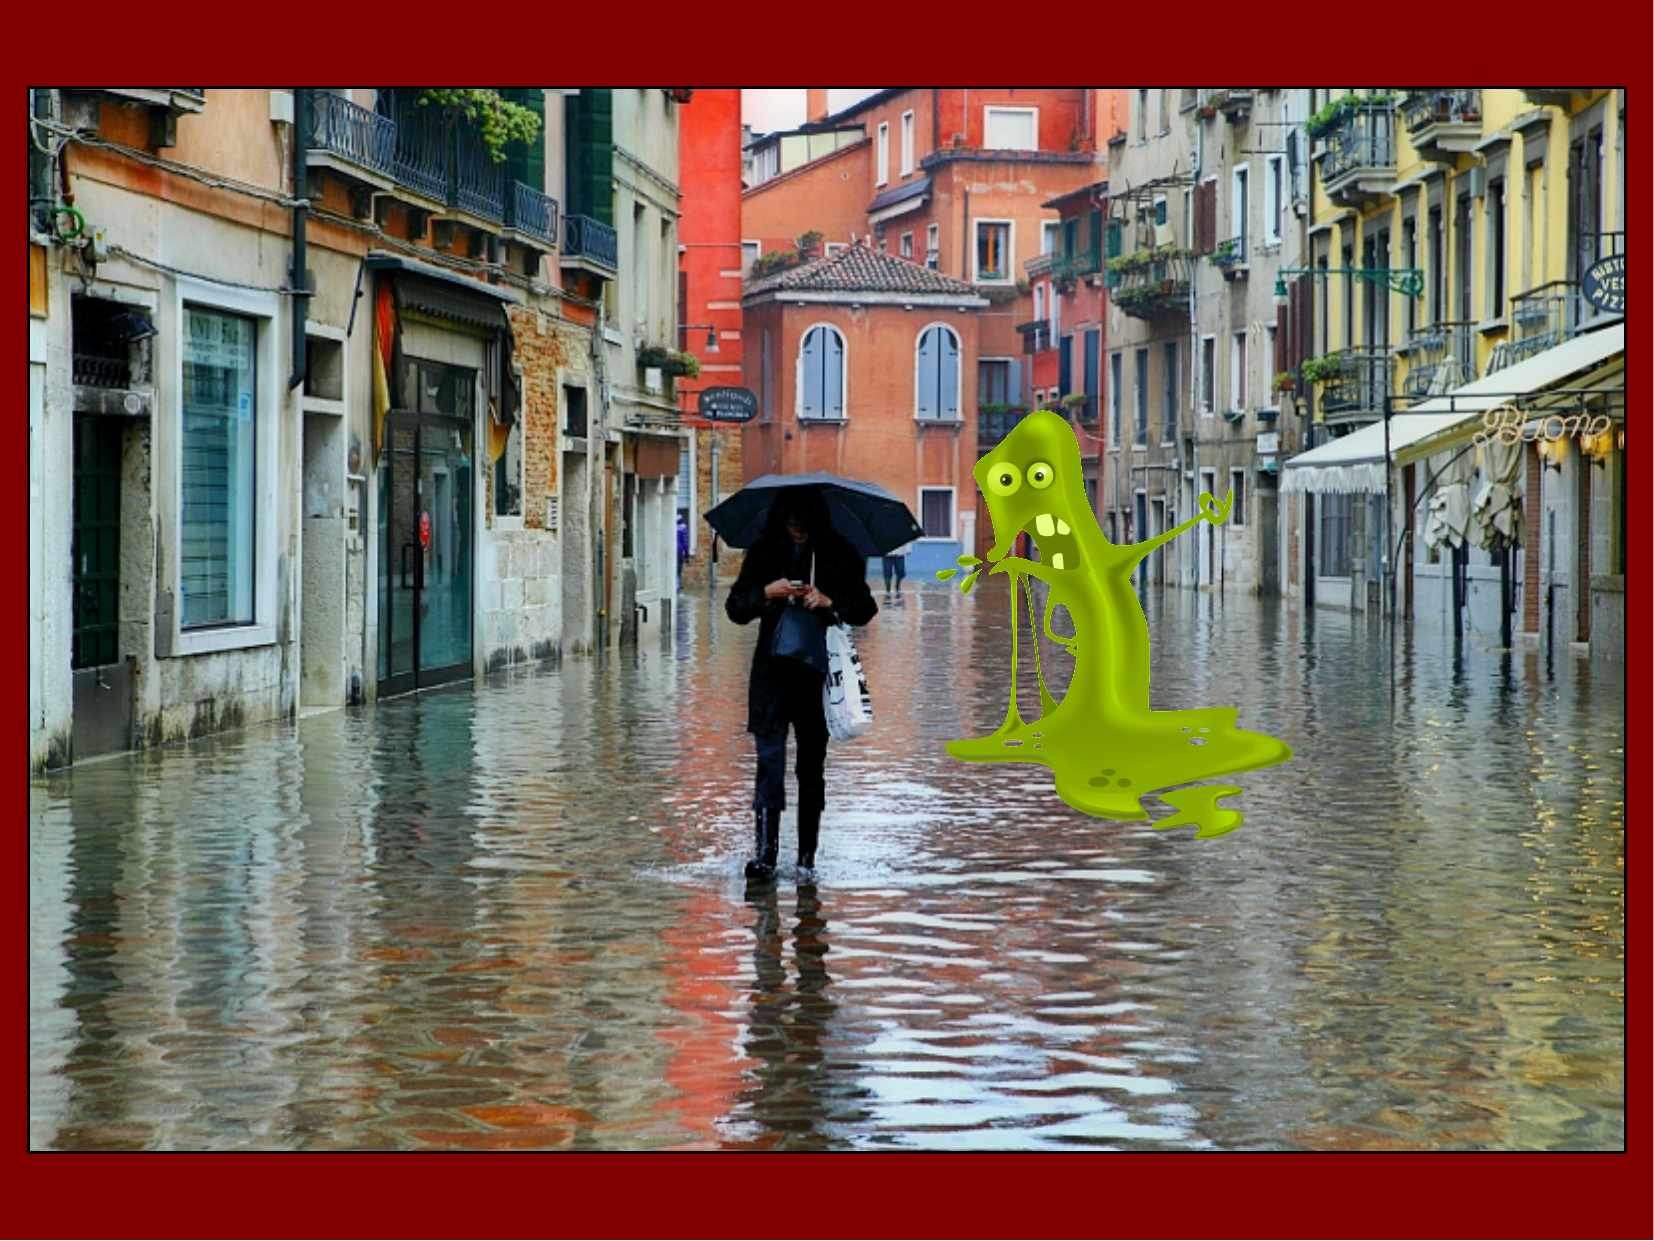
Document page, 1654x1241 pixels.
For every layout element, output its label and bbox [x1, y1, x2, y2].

picture [29, 88, 1625, 1152]
